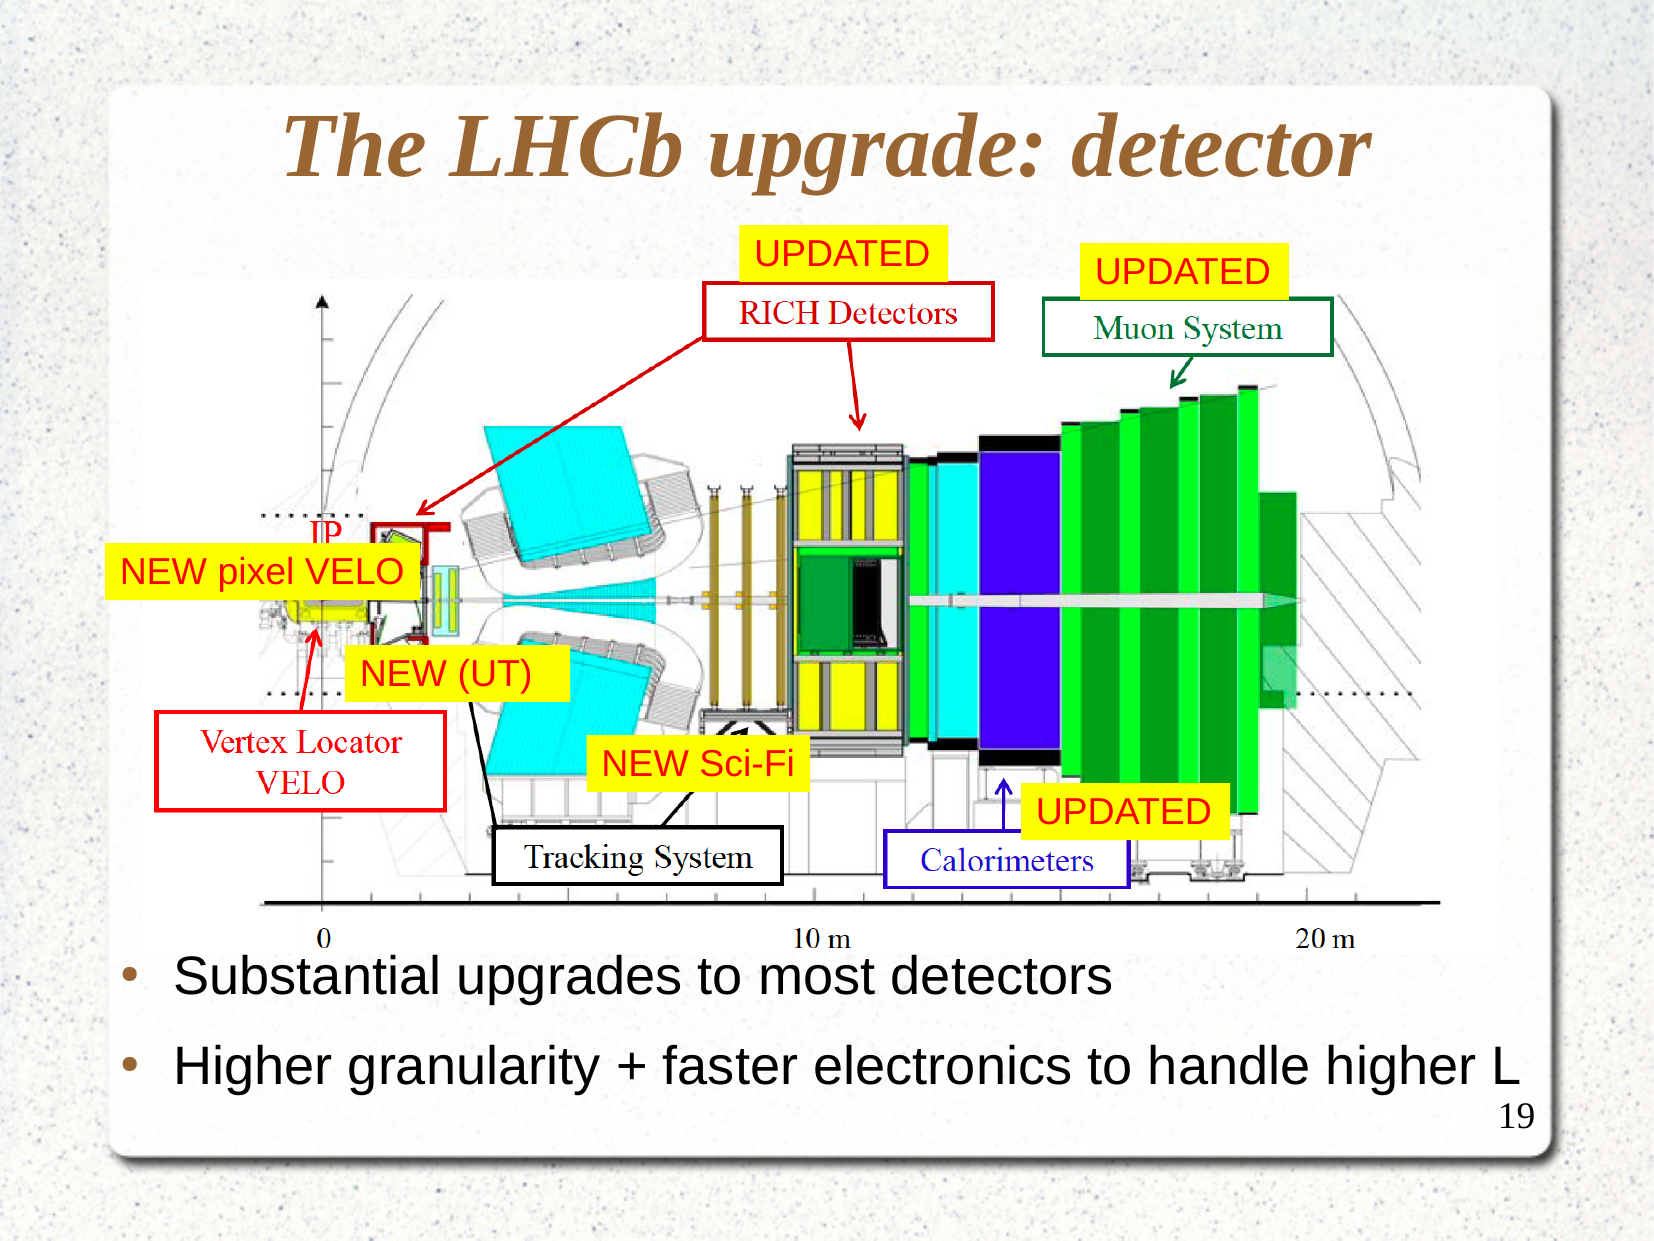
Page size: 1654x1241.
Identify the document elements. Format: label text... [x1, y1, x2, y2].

text_box NEW (UT) [345, 645, 571, 702]
text_box UPDATED [1021, 783, 1231, 841]
title The LHCb upgrade: detector [118, 95, 1536, 197]
picture [0, 0, 1654, 1241]
text_box UPDATED [1080, 243, 1289, 301]
text_box NEW pixel VELO [105, 543, 421, 601]
text_box UPDATED [739, 225, 949, 282]
list Substantial upgrades to most detectors Higher granularity + faster electronics to handle higher L [102, 945, 1528, 1097]
text_box NEW Sci-Fi [586, 735, 811, 792]
